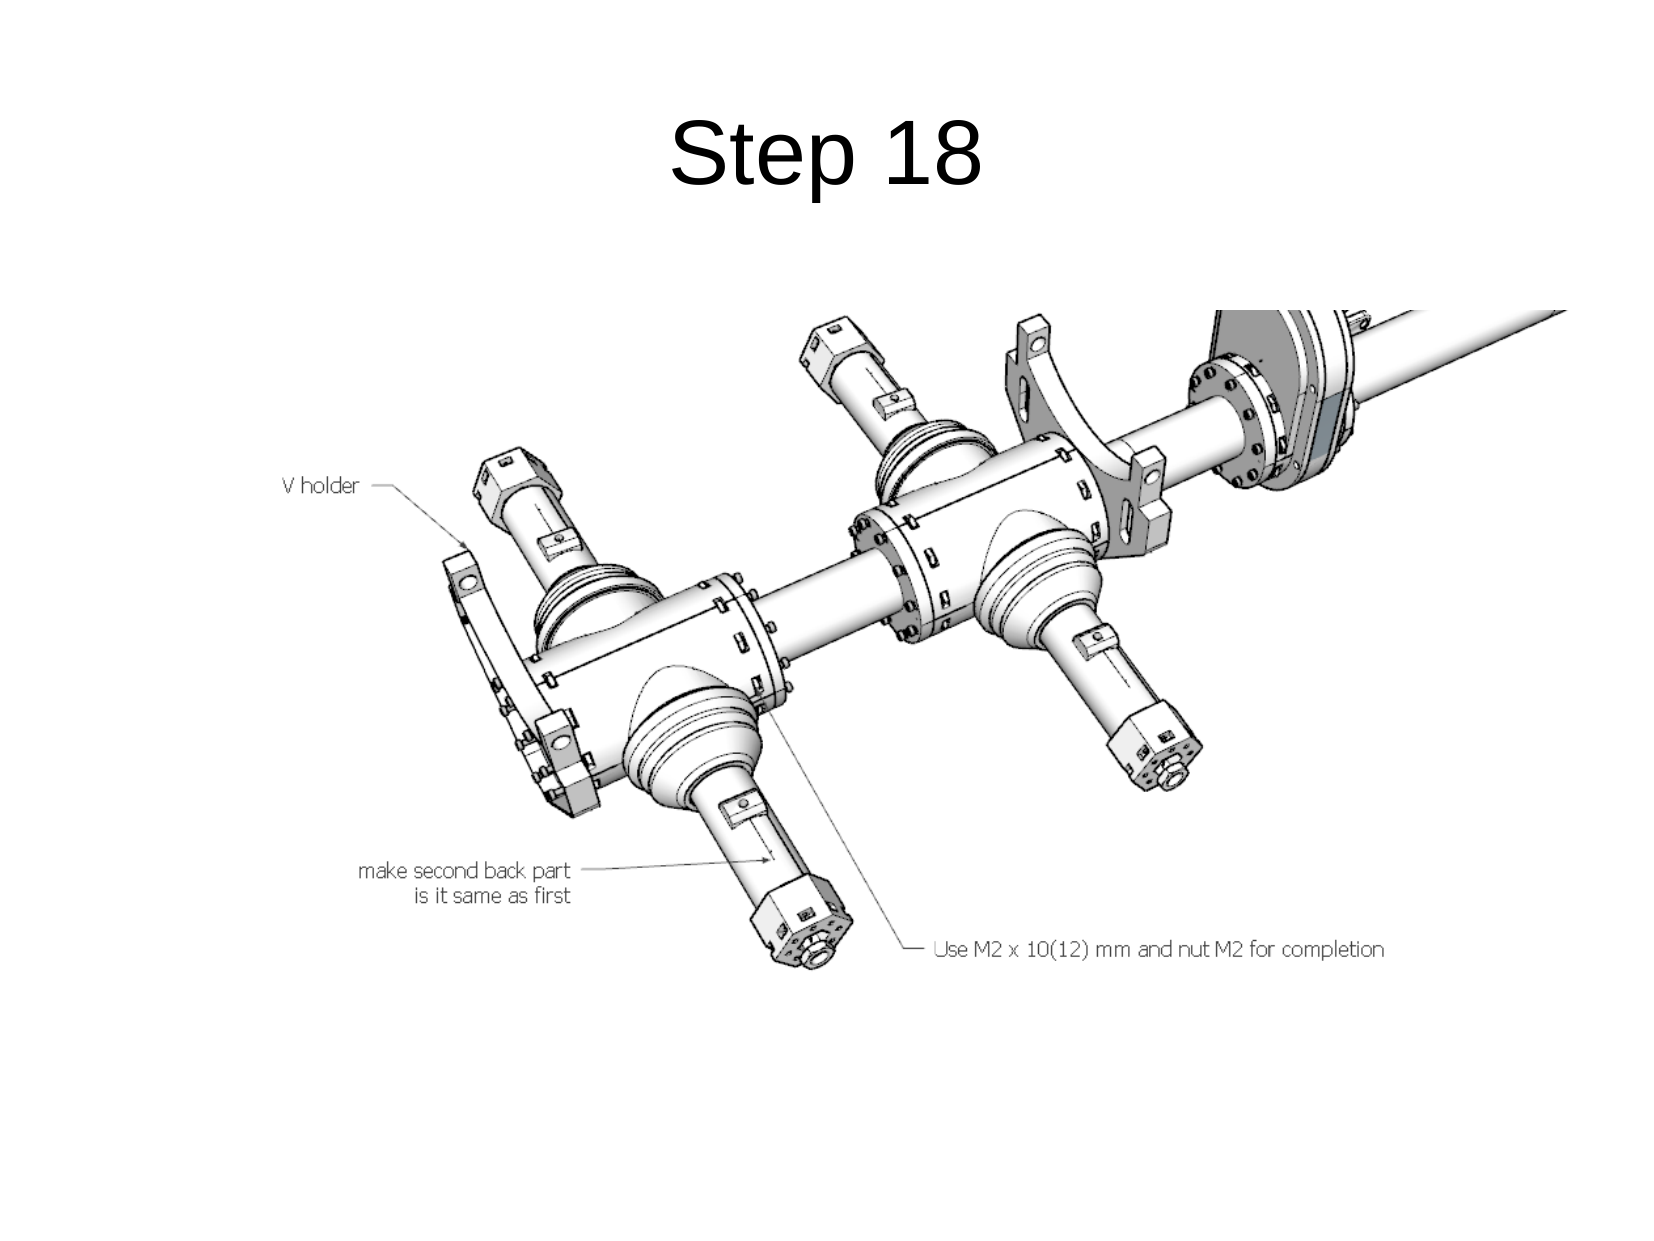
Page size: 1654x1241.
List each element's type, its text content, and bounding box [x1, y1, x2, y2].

title Step 18 [82, 49, 1571, 257]
picture [82, 310, 1571, 1089]
